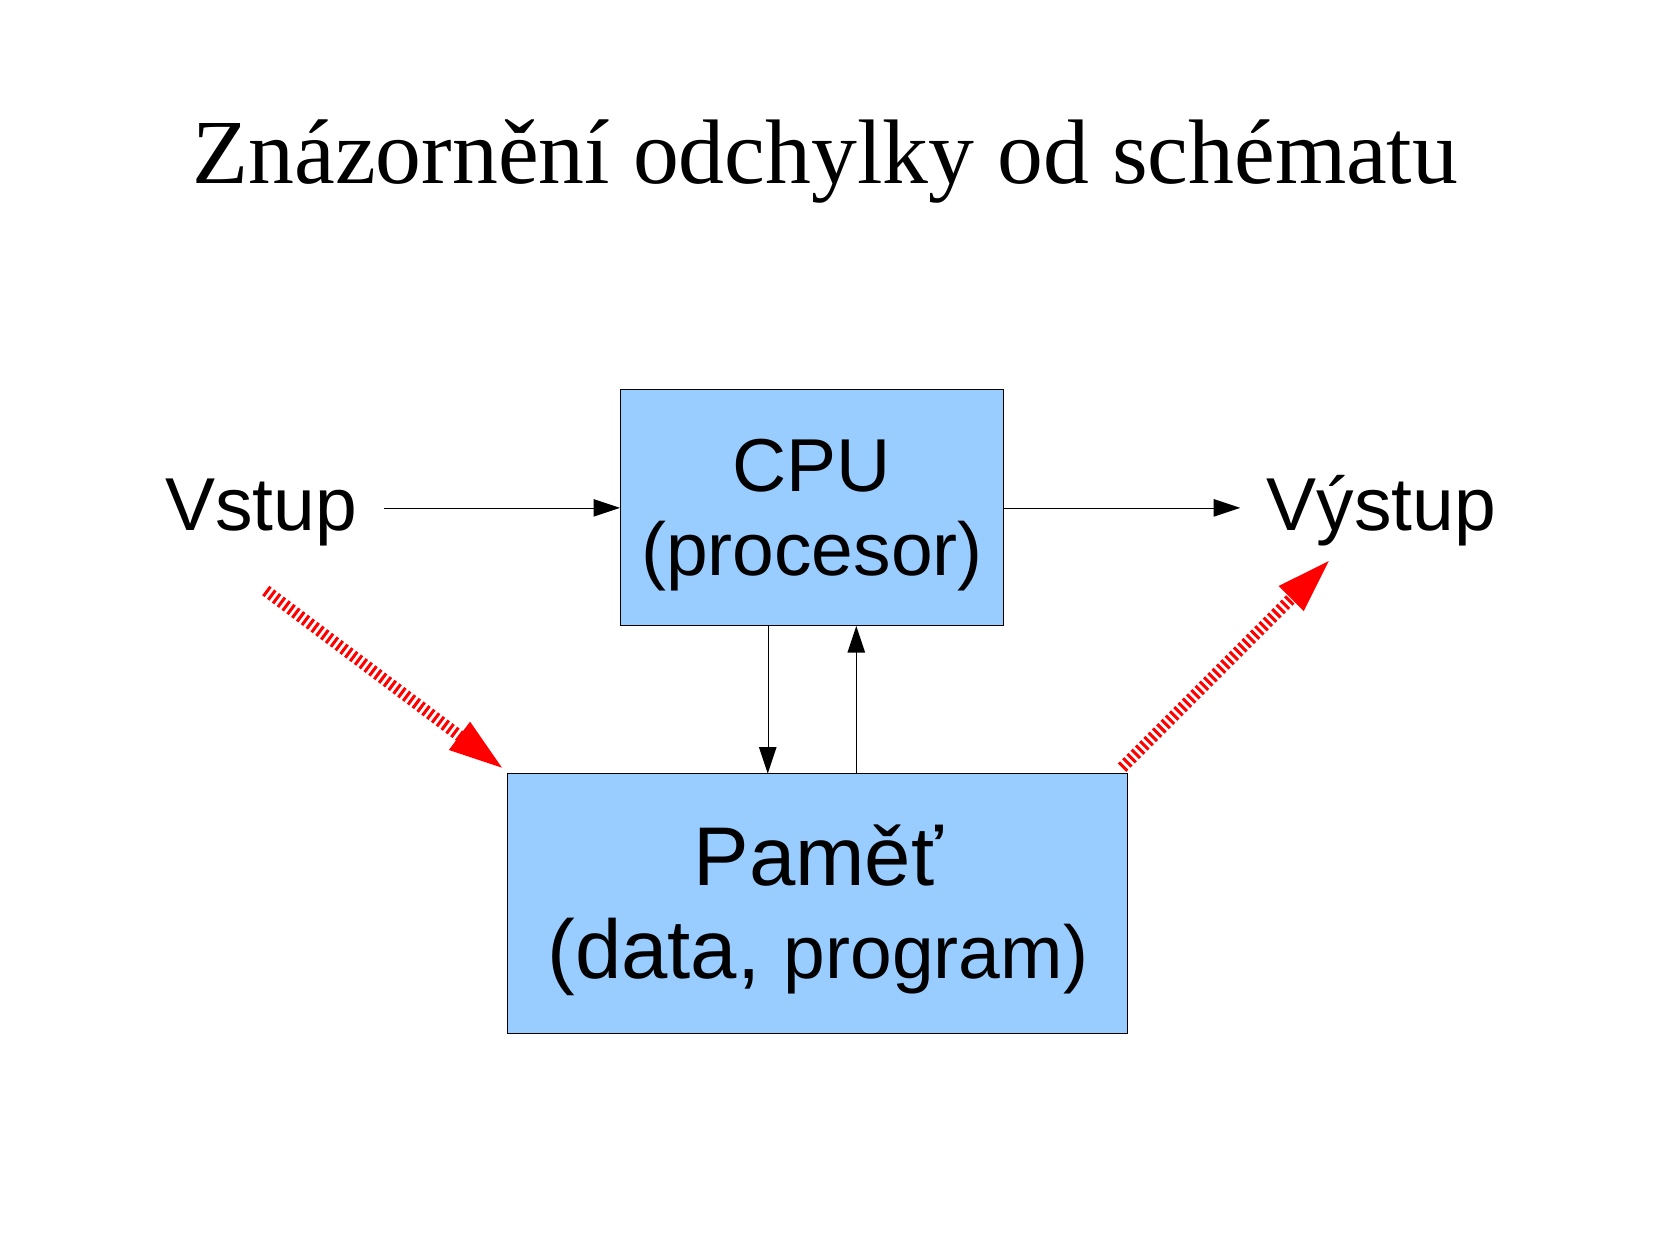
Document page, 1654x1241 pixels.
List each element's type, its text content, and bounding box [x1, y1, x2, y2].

text_box Vstup [150, 454, 373, 554]
text_box Paměť (data, program) [507, 773, 1128, 1034]
text_box CPU (procesor) [620, 389, 1004, 626]
title Znázornění odchylky od schématu [82, 56, 1571, 250]
text_box Výstup [1251, 454, 1511, 554]
